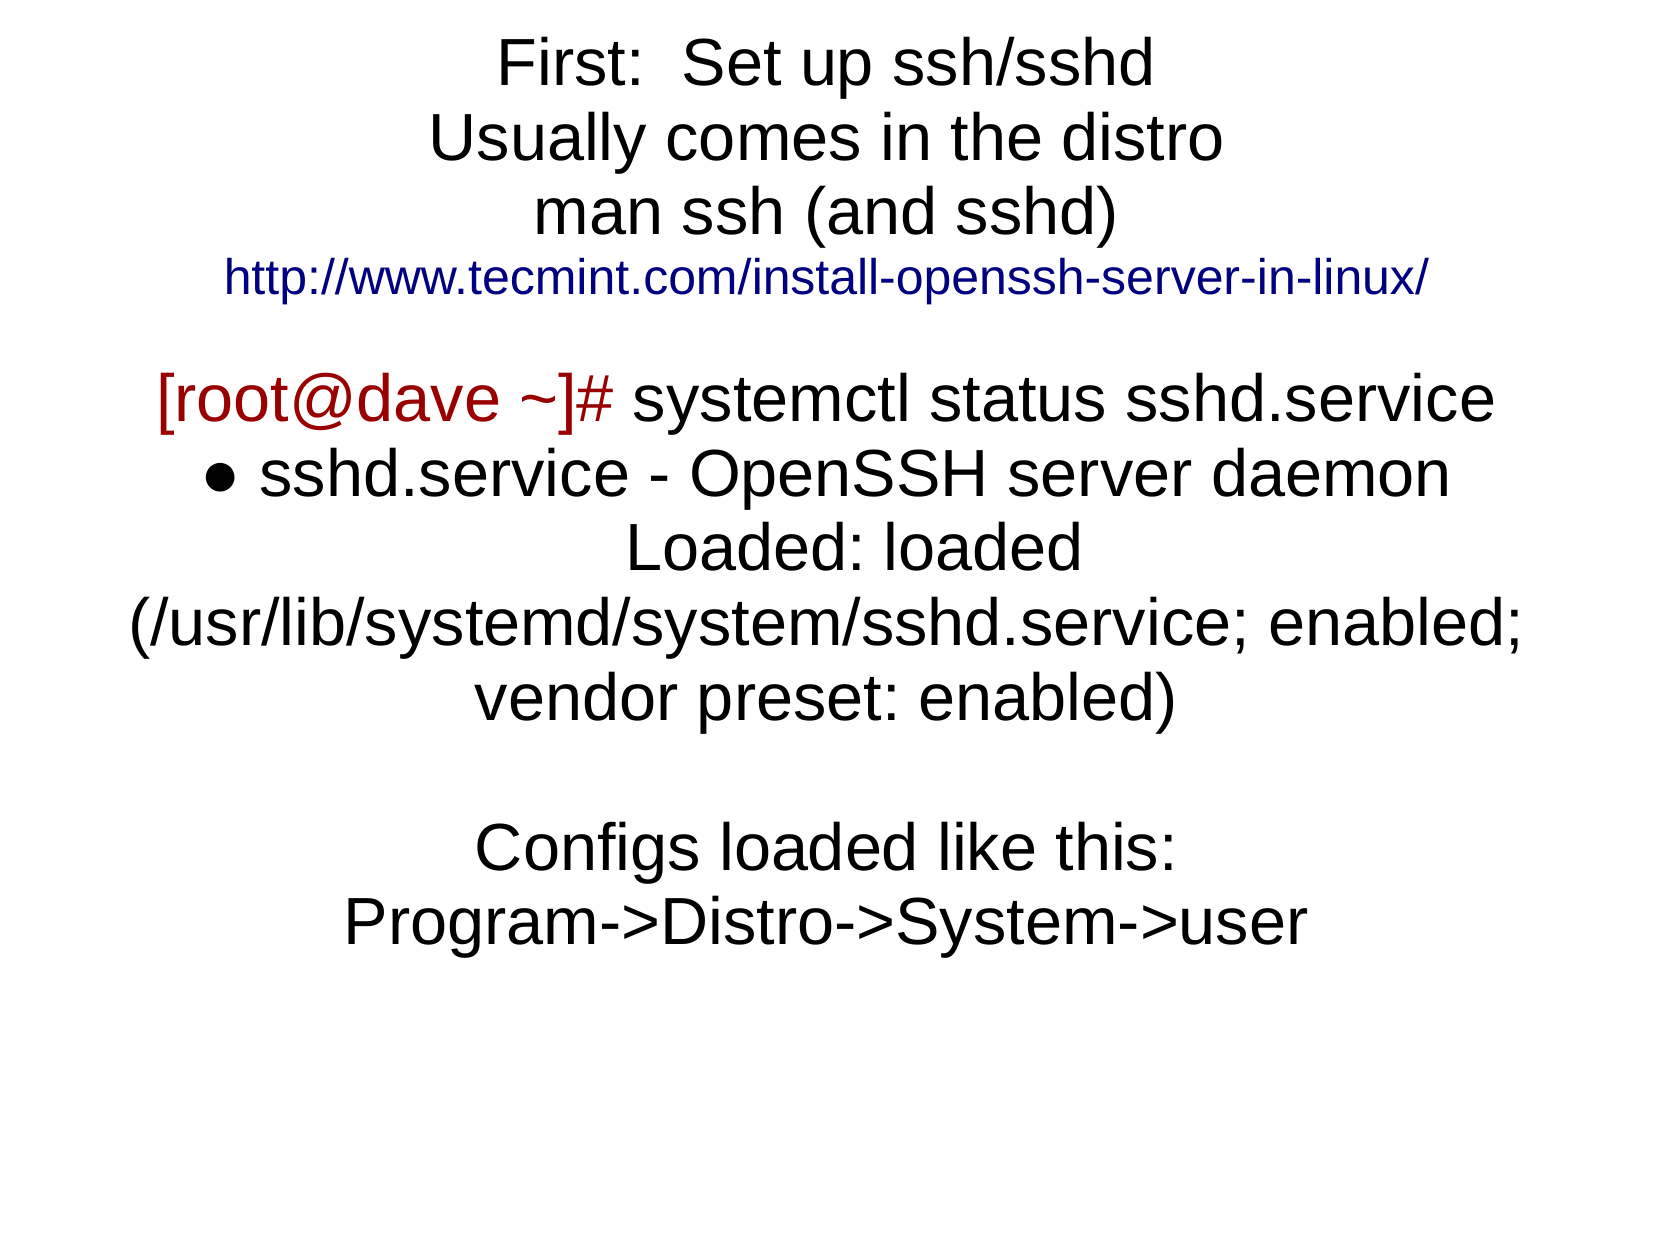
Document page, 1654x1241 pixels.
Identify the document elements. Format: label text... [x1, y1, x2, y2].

subtitle First: Set up ssh/sshd Usually comes in the distro man ssh (and sshd) http://www.tecmint.com/install-openssh-server-in-linux/ [root@dave ~]# systemctl status sshd.service ● sshd.service - OpenSSH server daemon Loaded: loaded (/usr/lib/systemd/system/sshd.service; enabled; vendor preset: enabled) Configs loaded like this: Program->Distro->System->user [82, 24, 1571, 1035]
